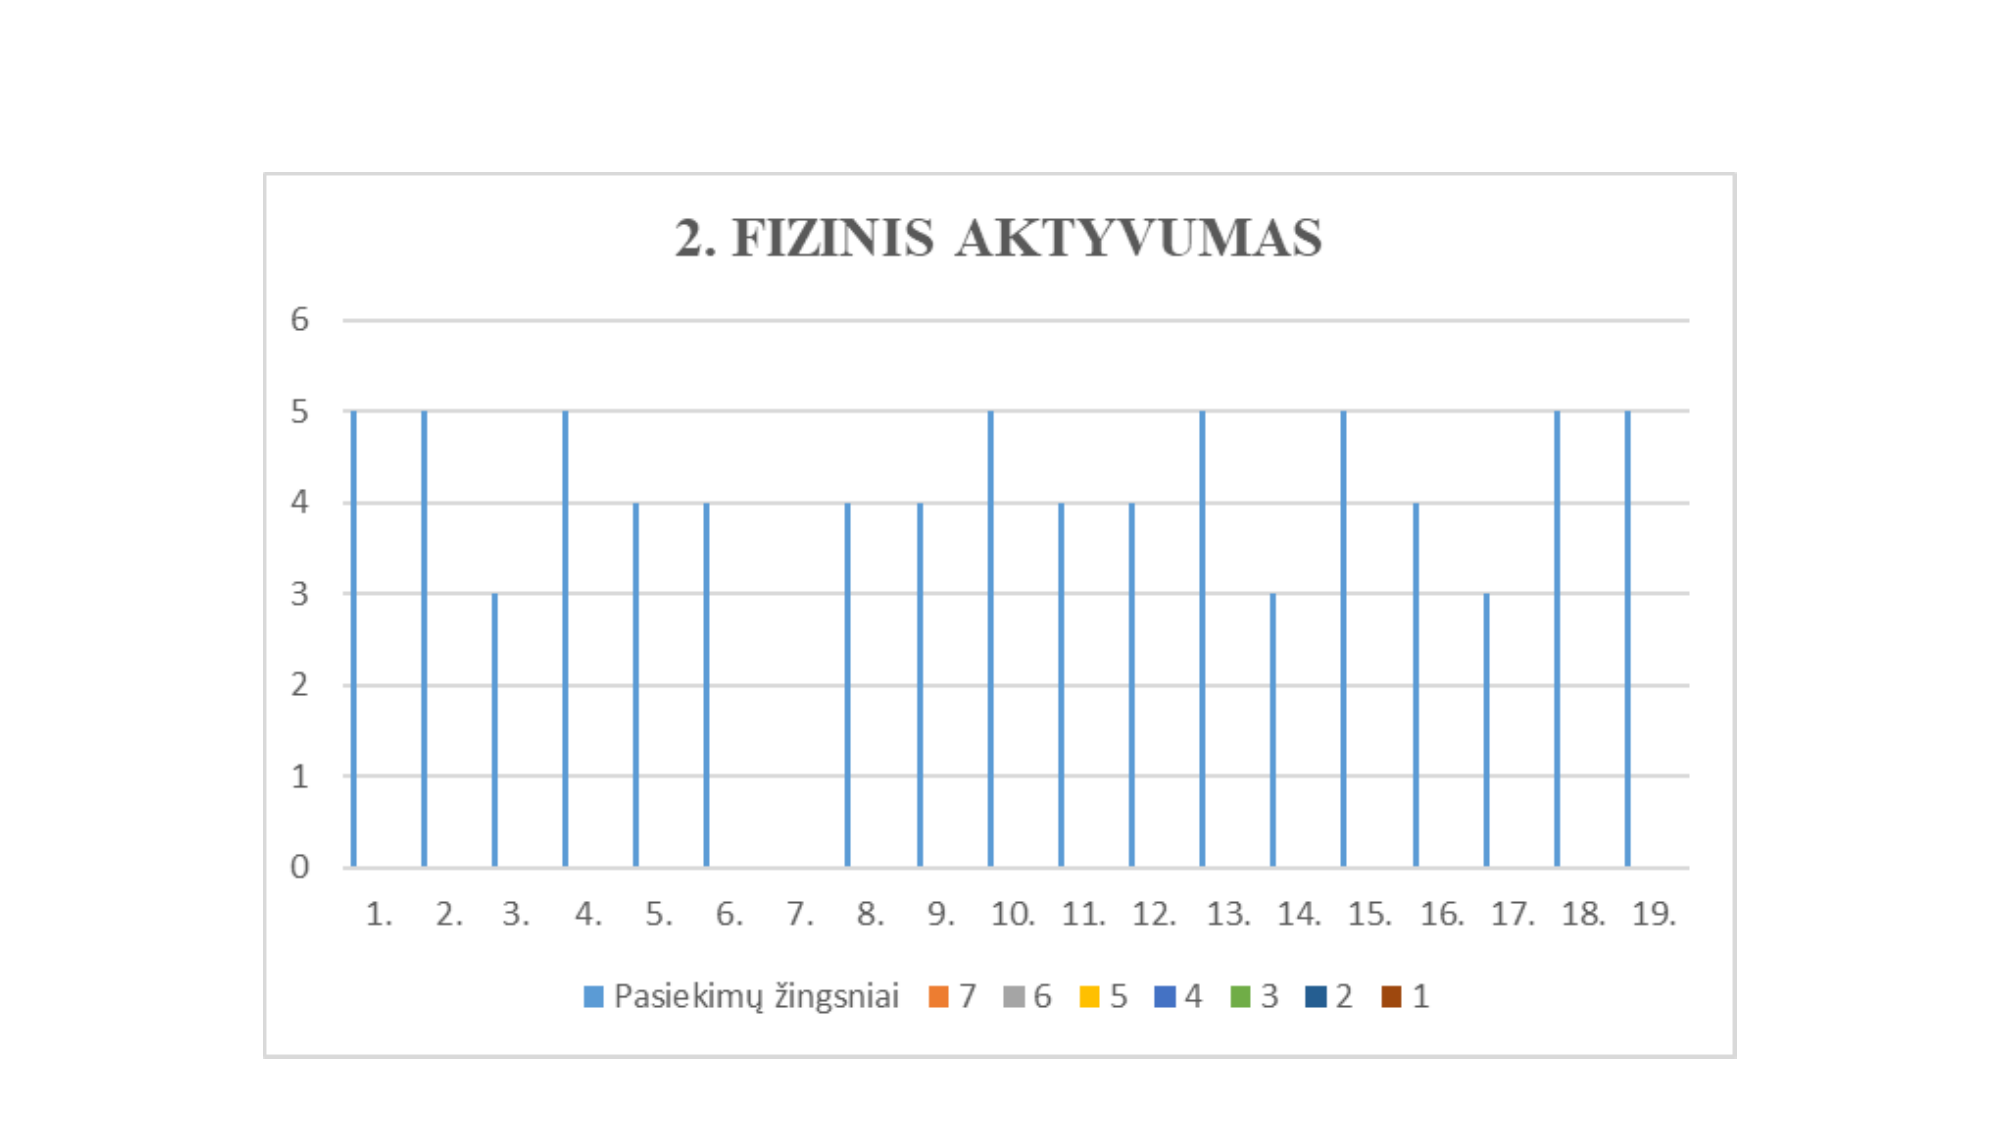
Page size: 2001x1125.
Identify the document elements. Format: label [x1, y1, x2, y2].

picture [263, 172, 1737, 1059]
